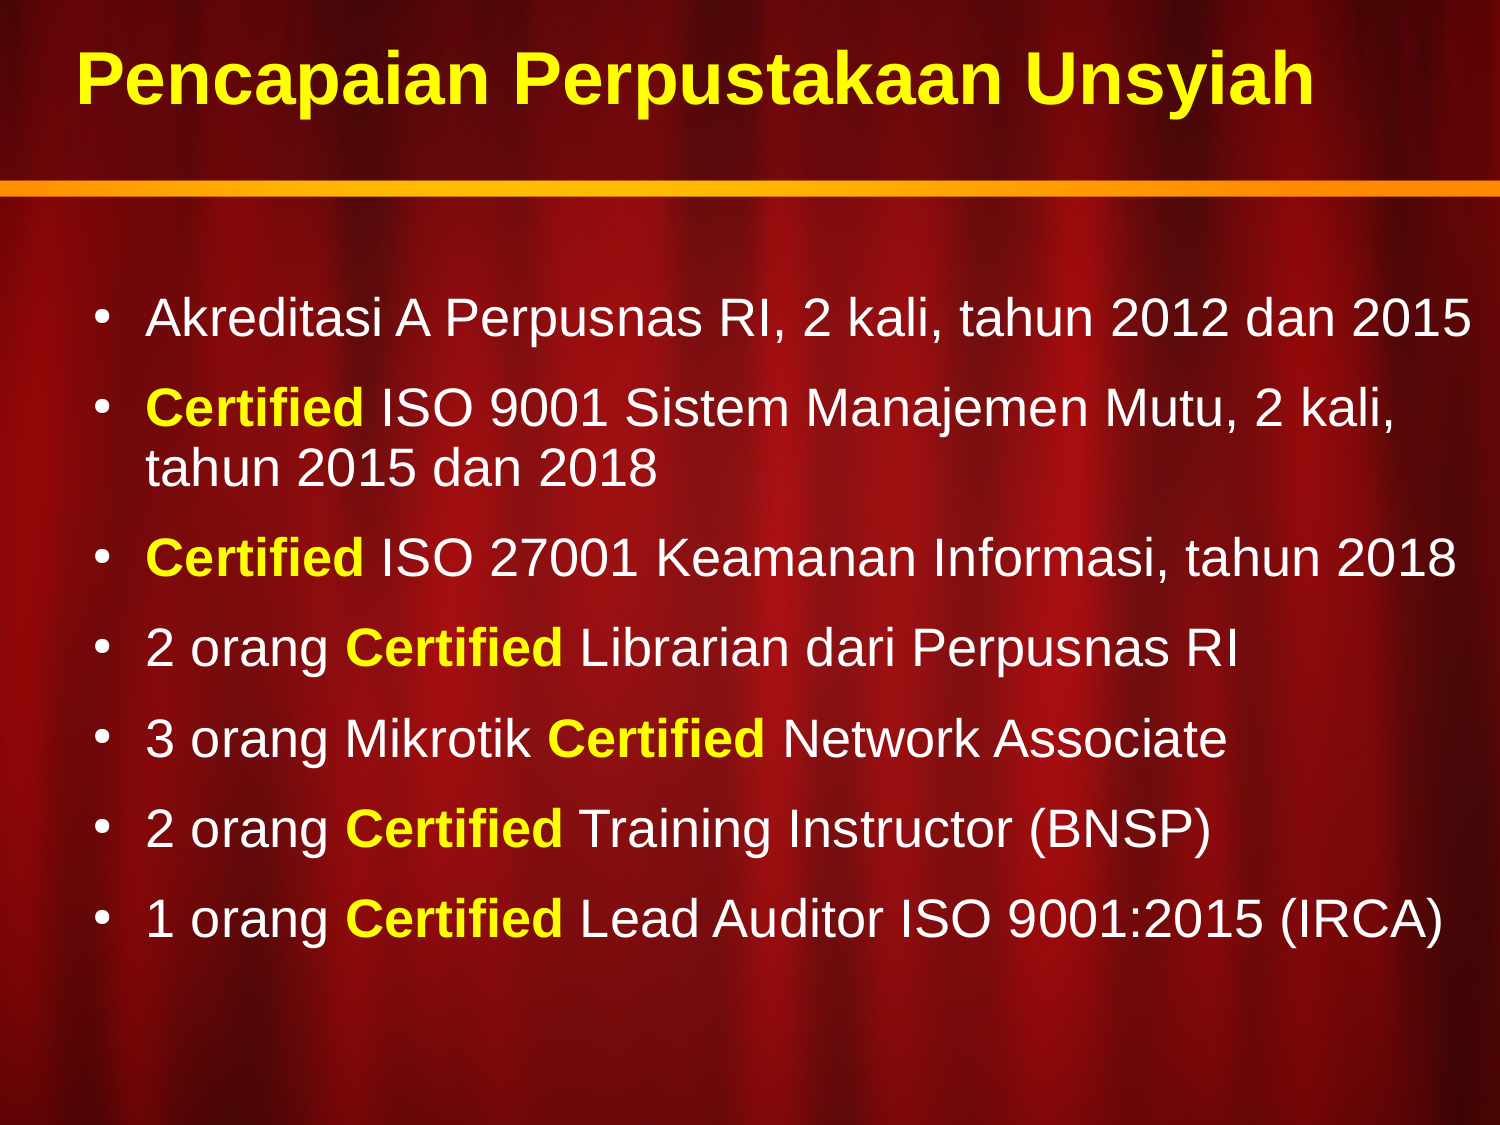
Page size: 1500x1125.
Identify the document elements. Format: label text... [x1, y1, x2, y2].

list Akreditasi A Perpusnas RI, 2 kali, tahun 2012 dan 2015 Certified ISO 9001 Sistem Manajemen Mutu, 2 kali, tahun 2015 dan 2018 Certified ISO 27001 Keamanan Informasi, tahun 2018 2 orang Certified Librarian dari Perpusnas RI 3 orang Mikrotik Certified Network Associate 2 orang Certified Training Instructor (BNSP) 1 orang Certified Lead Auditor ISO 9001:2015 (IRCA) [75, 192, 1488, 1006]
picture [0, 0, 1500, 1125]
title Pencapaian Perpustakaan Unsyiah [75, 31, 1425, 127]
